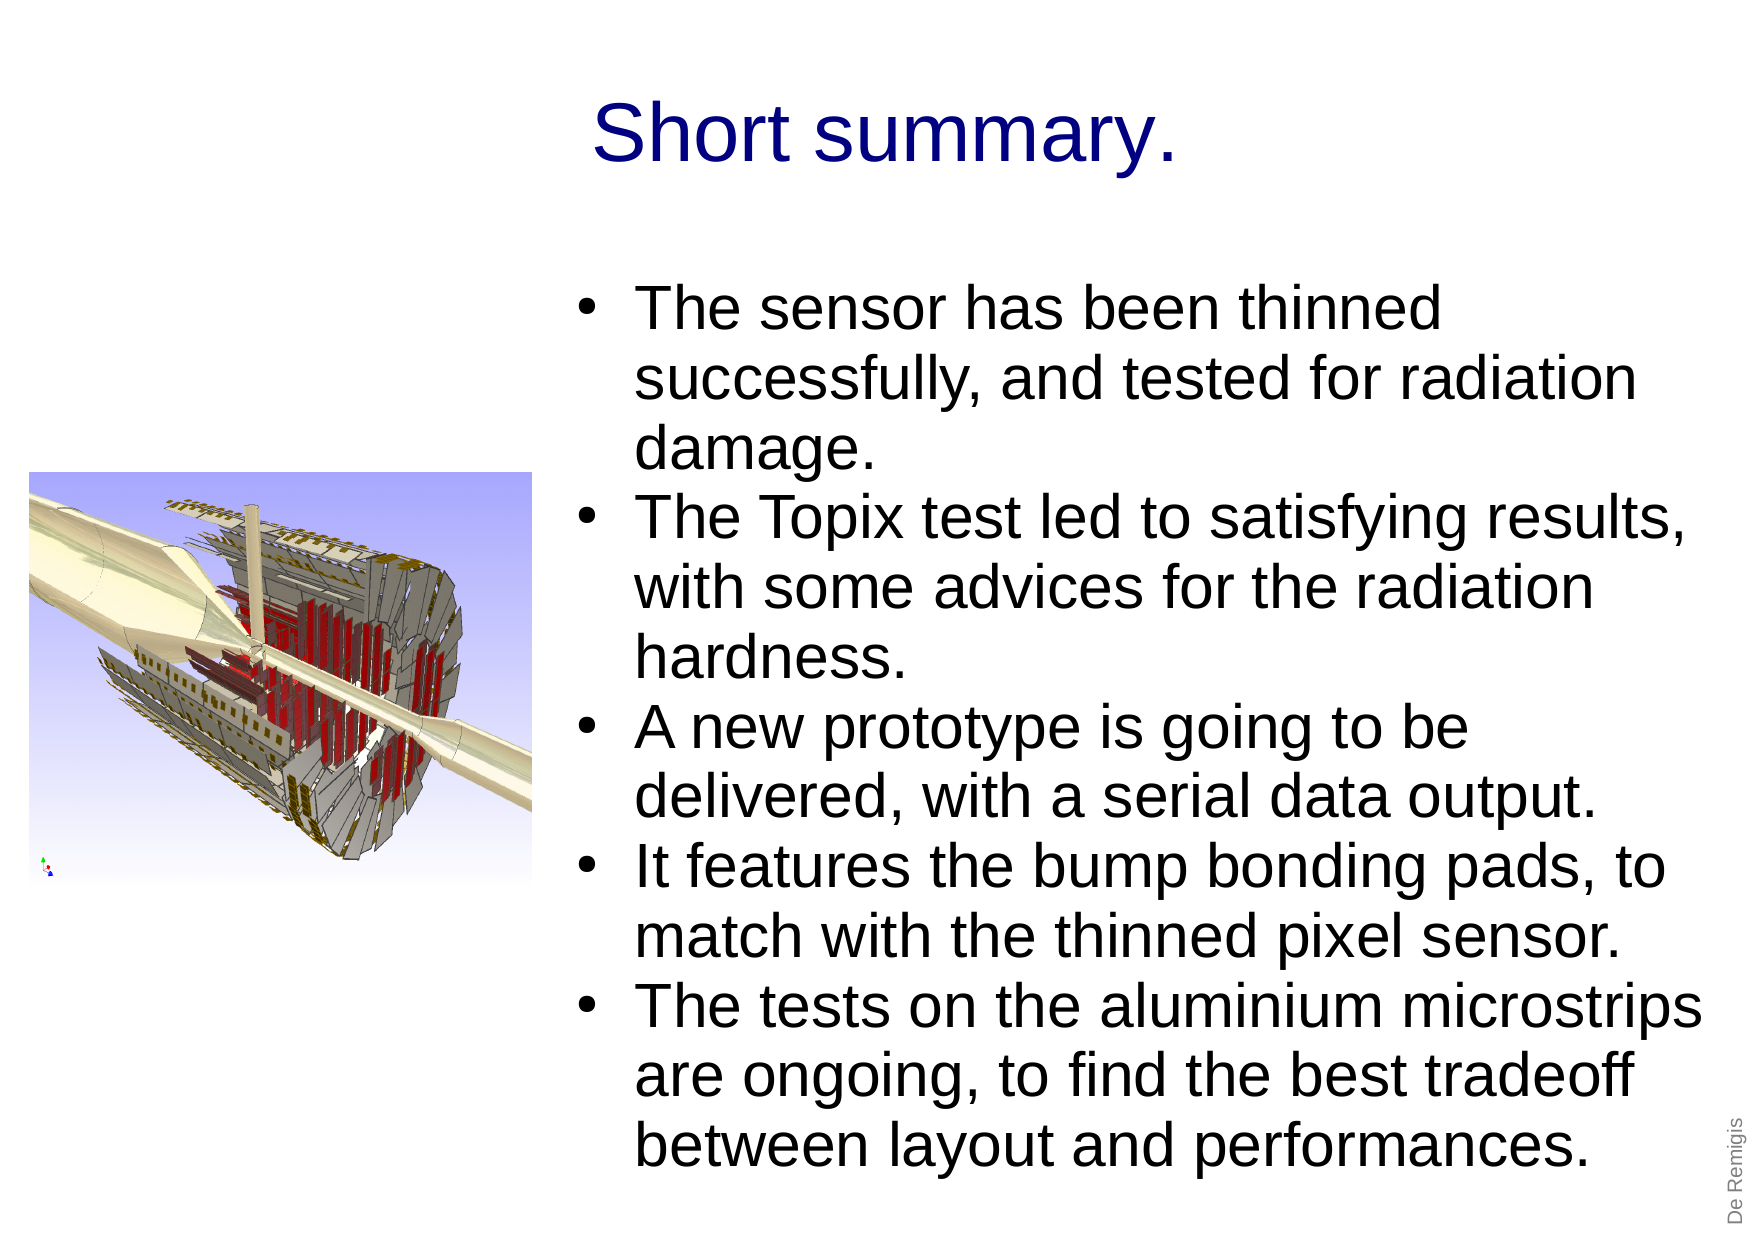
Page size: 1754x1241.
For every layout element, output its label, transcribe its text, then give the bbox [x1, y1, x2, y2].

text_box The sensor has been thinned successfully, and tested for radiation damage. The Topix test led to satisfying results, with some advices for the radiation hardness. A new prototype is going to be delivered, with a serial data output. It features the bump bonding pads, to match with the thinned pixel sensor. The tests on the aluminium microstrips are ongoing, to find the best tradeoff between layout and performances. [561, 265, 1743, 1211]
picture [29, 472, 532, 887]
title Short summary. [29, 29, 1743, 236]
